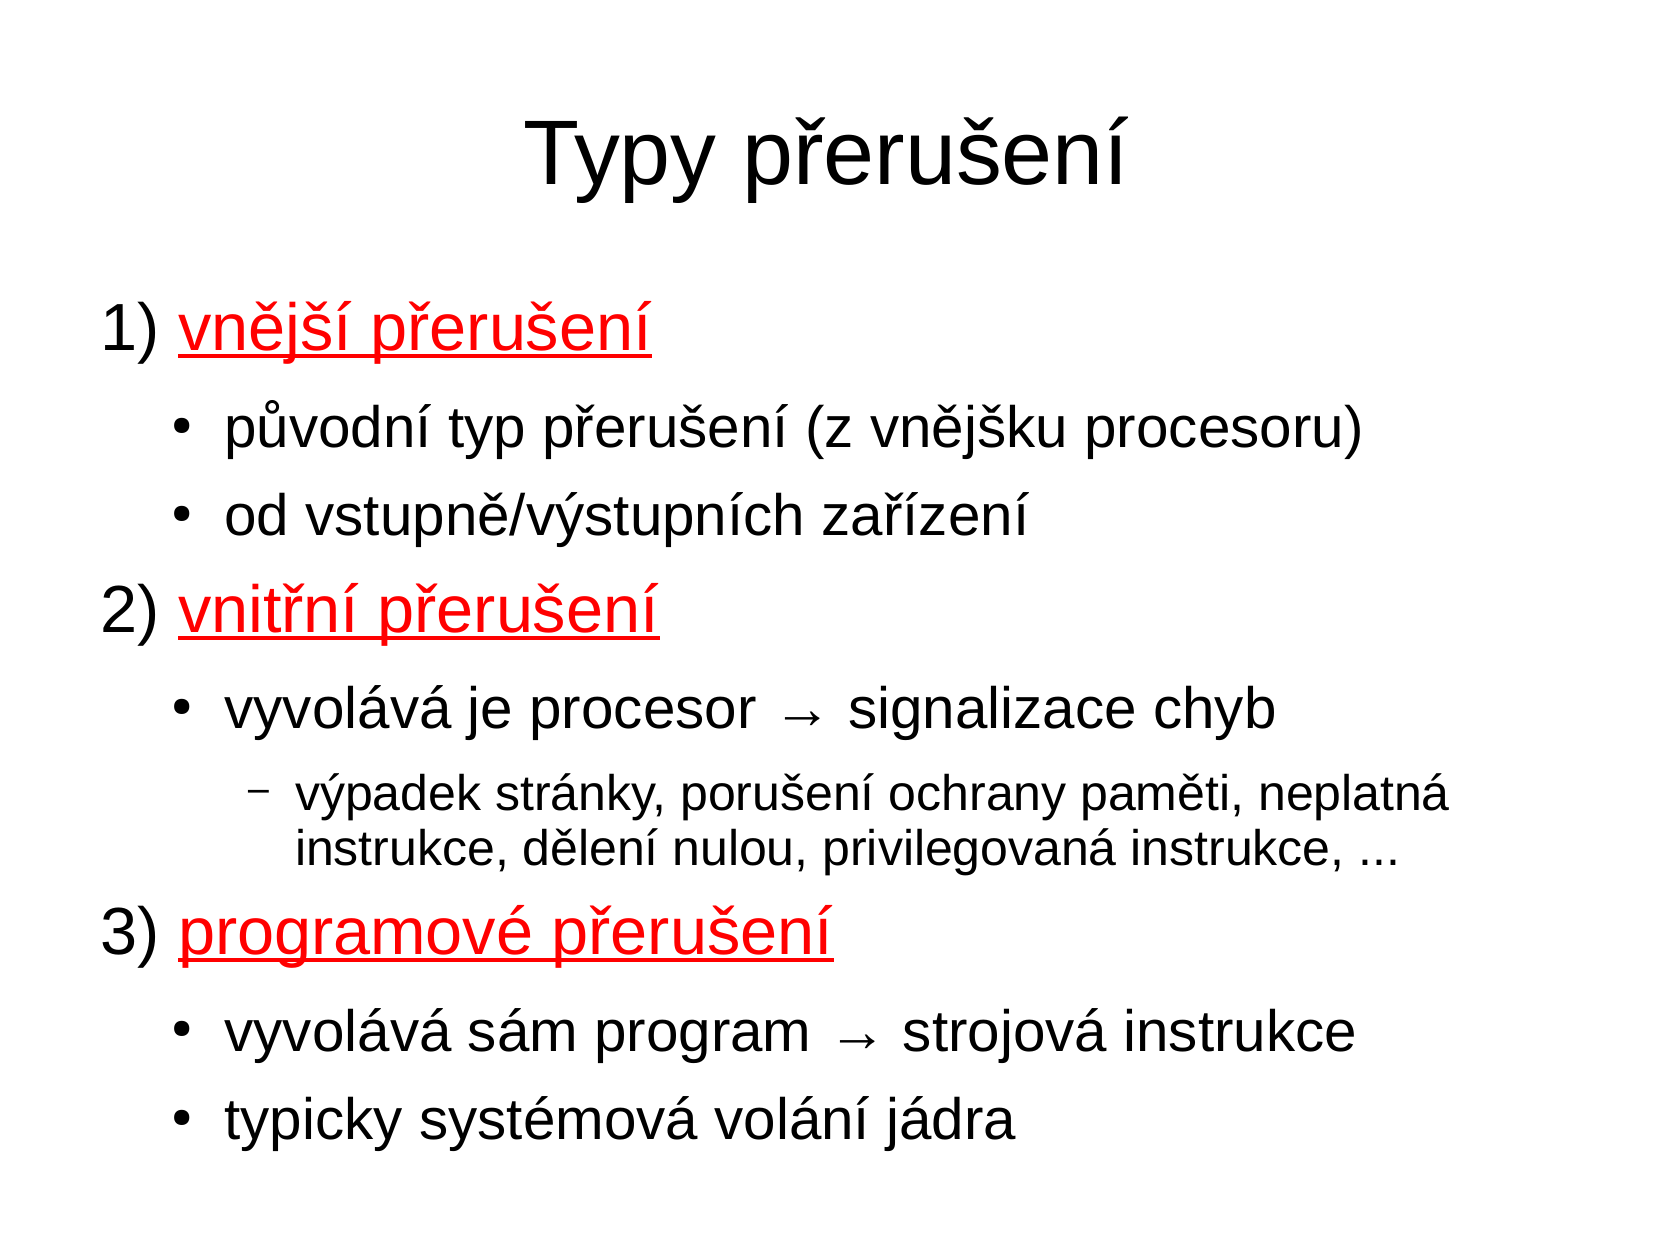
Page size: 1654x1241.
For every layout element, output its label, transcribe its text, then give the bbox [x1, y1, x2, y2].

title Typy přerušení [82, 56, 1571, 250]
list vnější přerušení původní typ přerušení (z vnějšku procesoru) od vstupně/výstupních zařízení vnitřní přerušení vyvolává je procesor → signalizace chyb výpadek stránky, porušení ochrany paměti, neplatná instrukce, dělení nulou, privilegovaná instrukce, ... programové přerušení vyvolává sám program → strojová instrukce typicky systémová volání jádra [82, 290, 1571, 1151]
